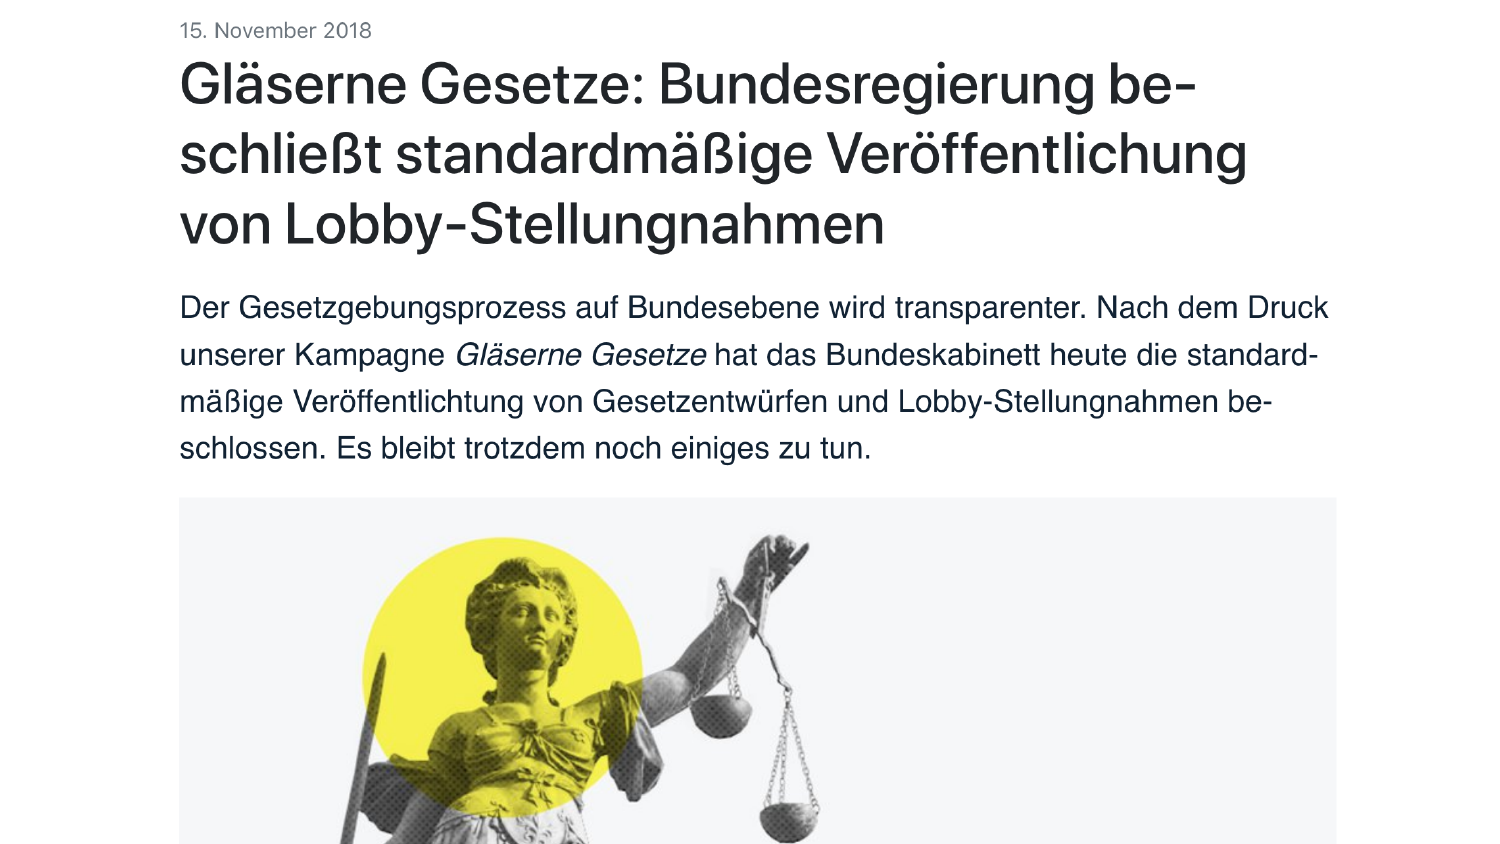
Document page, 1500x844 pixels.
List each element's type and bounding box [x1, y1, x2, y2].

picture [145, 0, 1355, 844]
